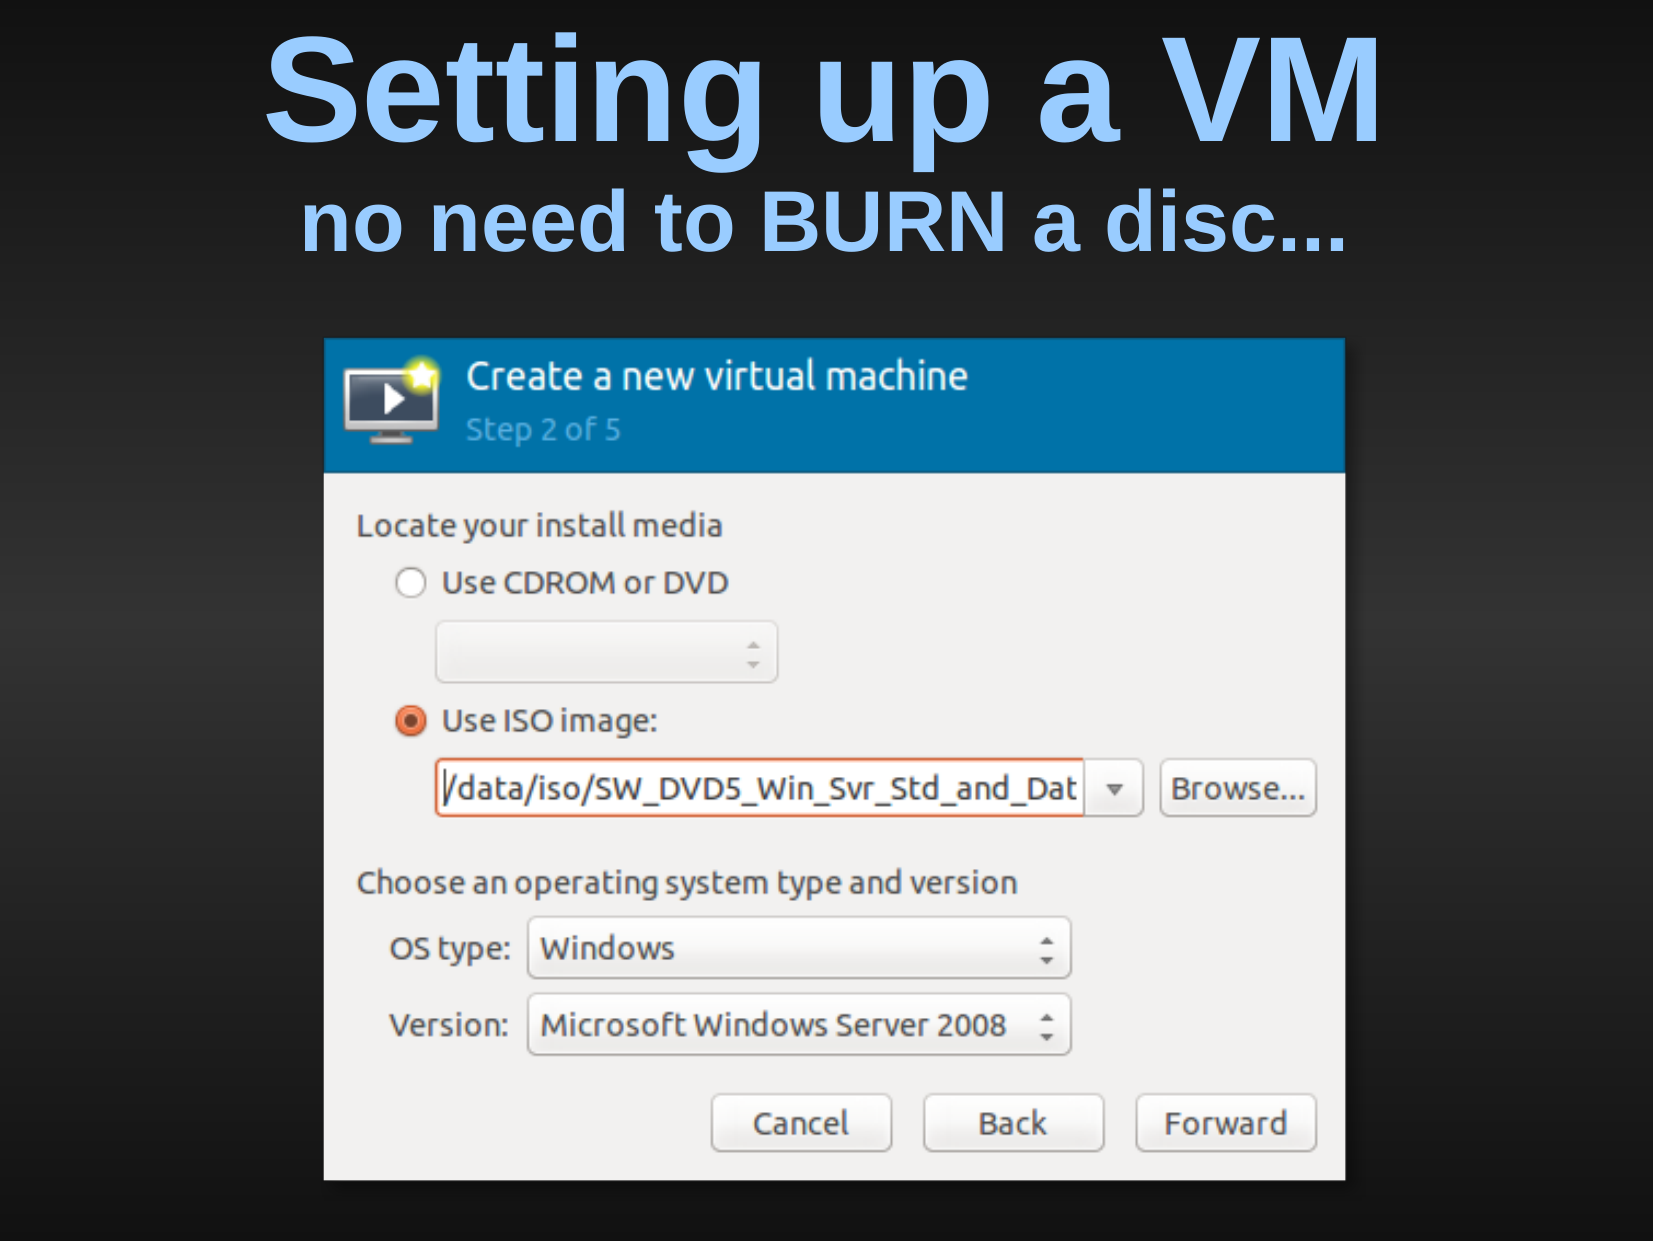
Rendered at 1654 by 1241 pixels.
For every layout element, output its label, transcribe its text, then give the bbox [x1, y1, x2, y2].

title [15, 275, 1636, 1201]
picture [313, 327, 1366, 1201]
title Setting up a VM no need to BURN a disc... [0, 5, 1651, 271]
